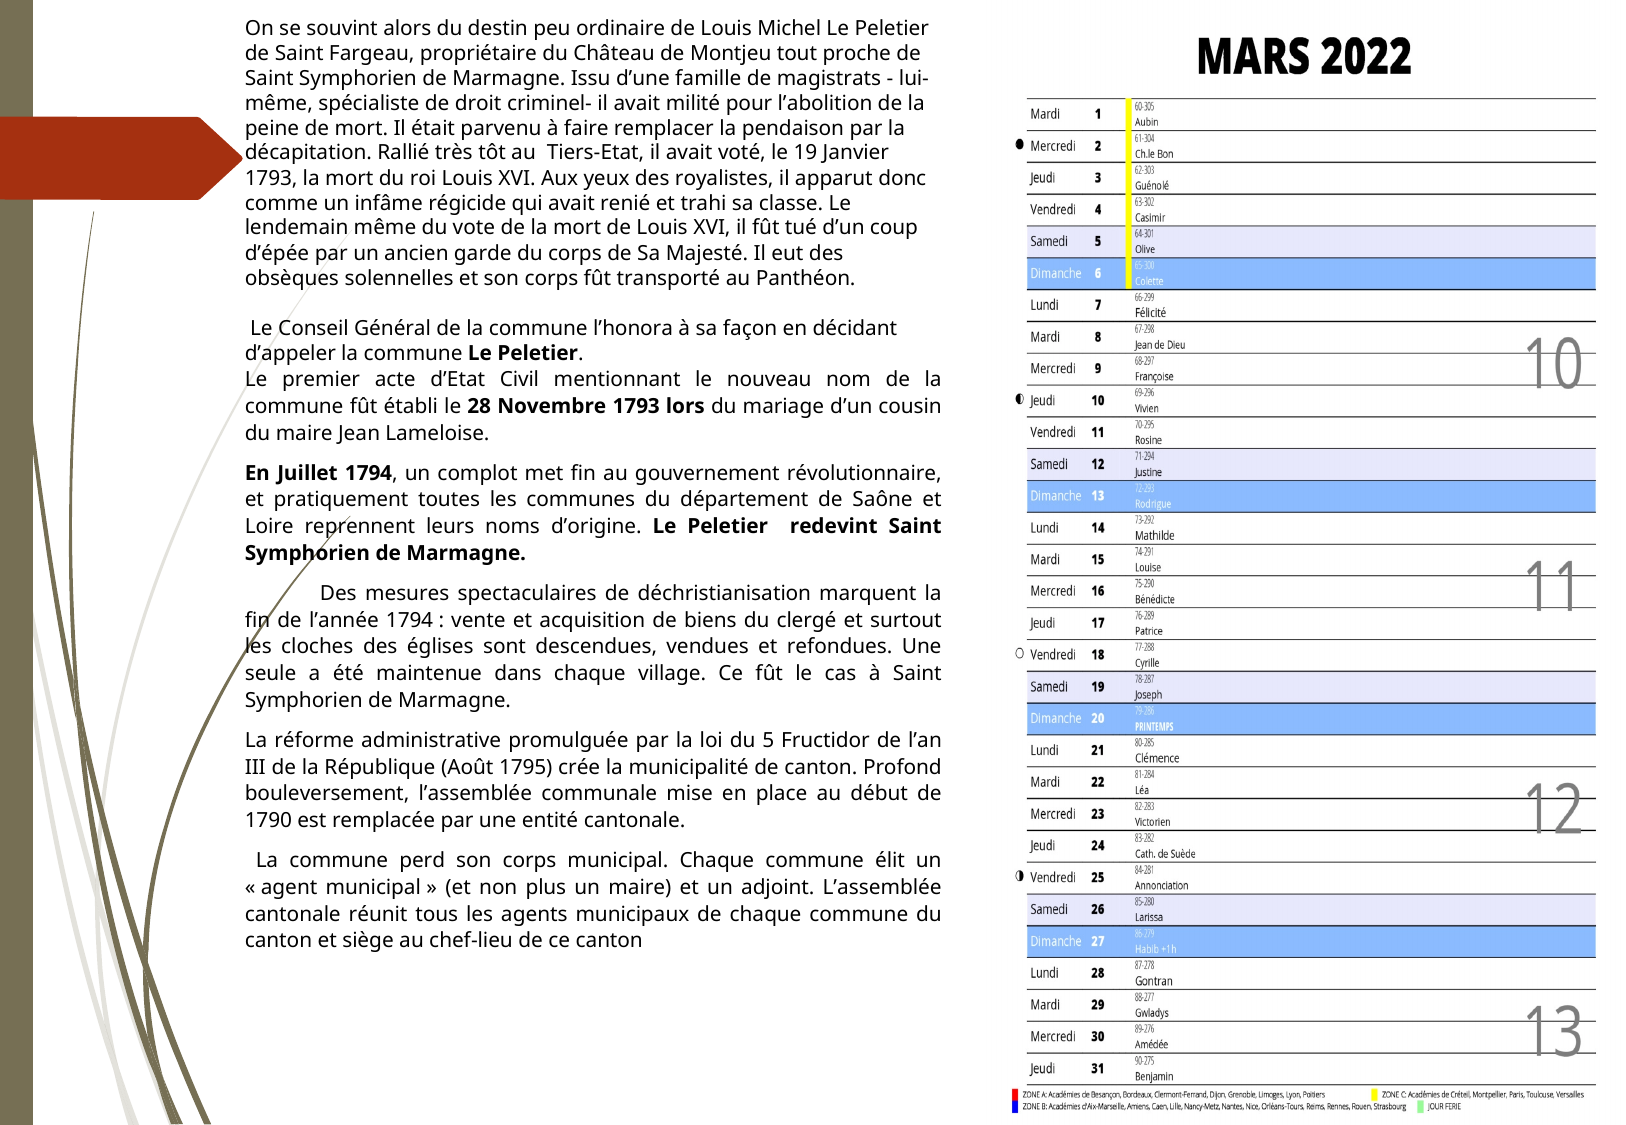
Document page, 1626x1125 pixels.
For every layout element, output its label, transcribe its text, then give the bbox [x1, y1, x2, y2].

picture [981, 0, 1625, 1125]
text_box On se souvint alors du destin peu ordinaire de Louis Michel Le Peletier de Saint Fargeau, propriétaire du Château de Montjeu tout proche de Saint Symphorien de Marmagne. Issu d’une famille de magistrats - lui-même, spécialiste de droit criminel- il avait milité pour l’abolition de la peine de mort. Il était parvenu à faire remplacer la pendaison par la décapitation. Rallié très tôt au Tiers-Etat, il avait voté, le 19 Janvier 1793, la mort du roi Louis XVI. Aux yeux des royalistes, il apparut donc comme un infâme régicide qui avait renié et trahi sa classe. Le lendemain même du vote de la mort de Louis XVI, il fût tué d’un coup d’épée par un ancien garde du corps de Sa Majesté. Il eut des obsèques solennelles et son corps fût transporté au Panthéon. Le Conseil Général de la commune l’honora à sa façon en décidant d’appeler la commune Le Peletier. Le premier acte d’Etat Civil mentionnant le nouveau nom de la commune fût établi le 28 Novembre 1793 lors du mariage d’un cousin du maire Jean Lameloise. En Juillet 1794, un complot met fin au gouvernement révolutionnaire, et pratiquement toutes les communes du département de Saône et Loire reprennent leurs noms d’origine. Le Peletier redevint Saint Symphorien de Marmagne. Des mesures spectaculaires de déchristianisation marquent la fin de l’année 1794 : vente et acquisition de biens du clergé et surtout les cloches des églises sont descendues, vendues et refondues. Une seule a été maintenue dans chaque village. Ce fût le cas à Saint Symphorien de Marmagne. La réforme administrative promulguée par la loi du 5 Fructidor de l’an III de la République (Août 1795) crée la municipalité de canton. Profond bouleversement, l’assemblée communale mise en place au début de 1790 est remplacée par une entité cantonale. La commune perd son corps municipal. Chaque commune élit un « agent municipal » (et non plus un maire) et un adjoint. L’assemblée cantonale réunit tous les agents municipaux de chaque commune du canton et siège au chef-lieu de ce canton [232, 8, 954, 1061]
